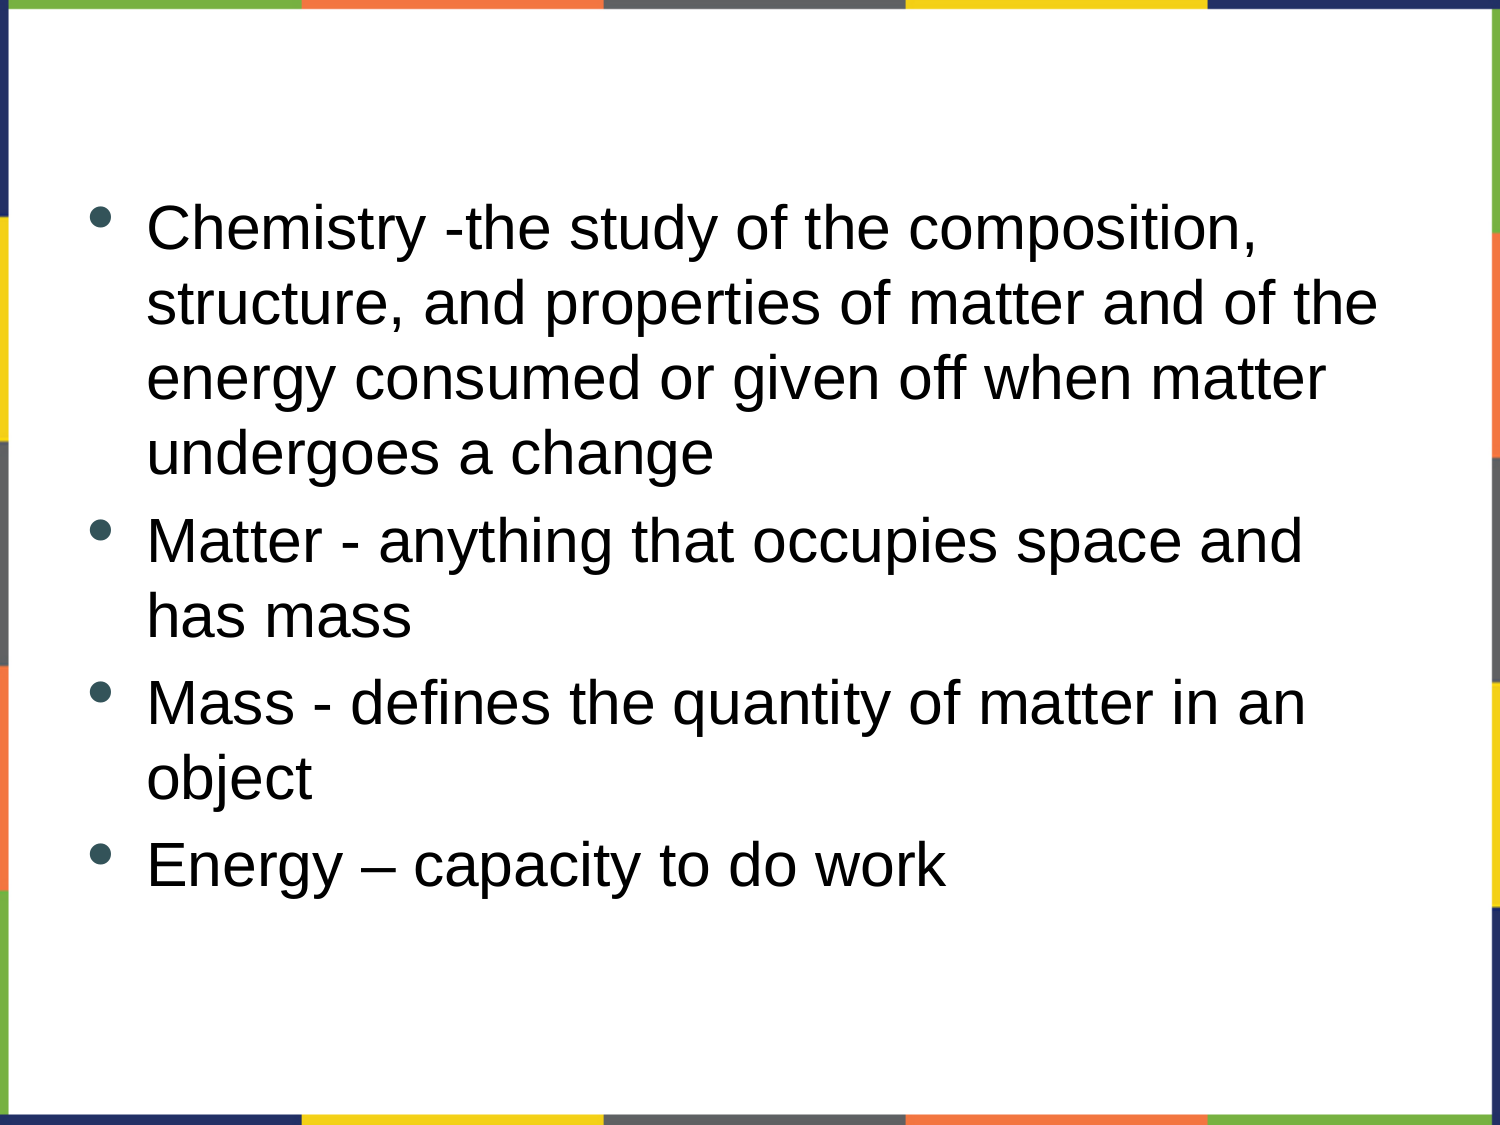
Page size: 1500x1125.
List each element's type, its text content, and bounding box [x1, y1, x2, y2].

text_box Chemistry -the study of the composition, structure, and properties of matter and of the energy consumed or given off when matter undergoes a change Matter - anything that occupies space and has mass Mass - defines the quantity of matter in an object Energy – capacity to do work [75, 179, 1426, 931]
picture [0, 0, 1500, 1125]
